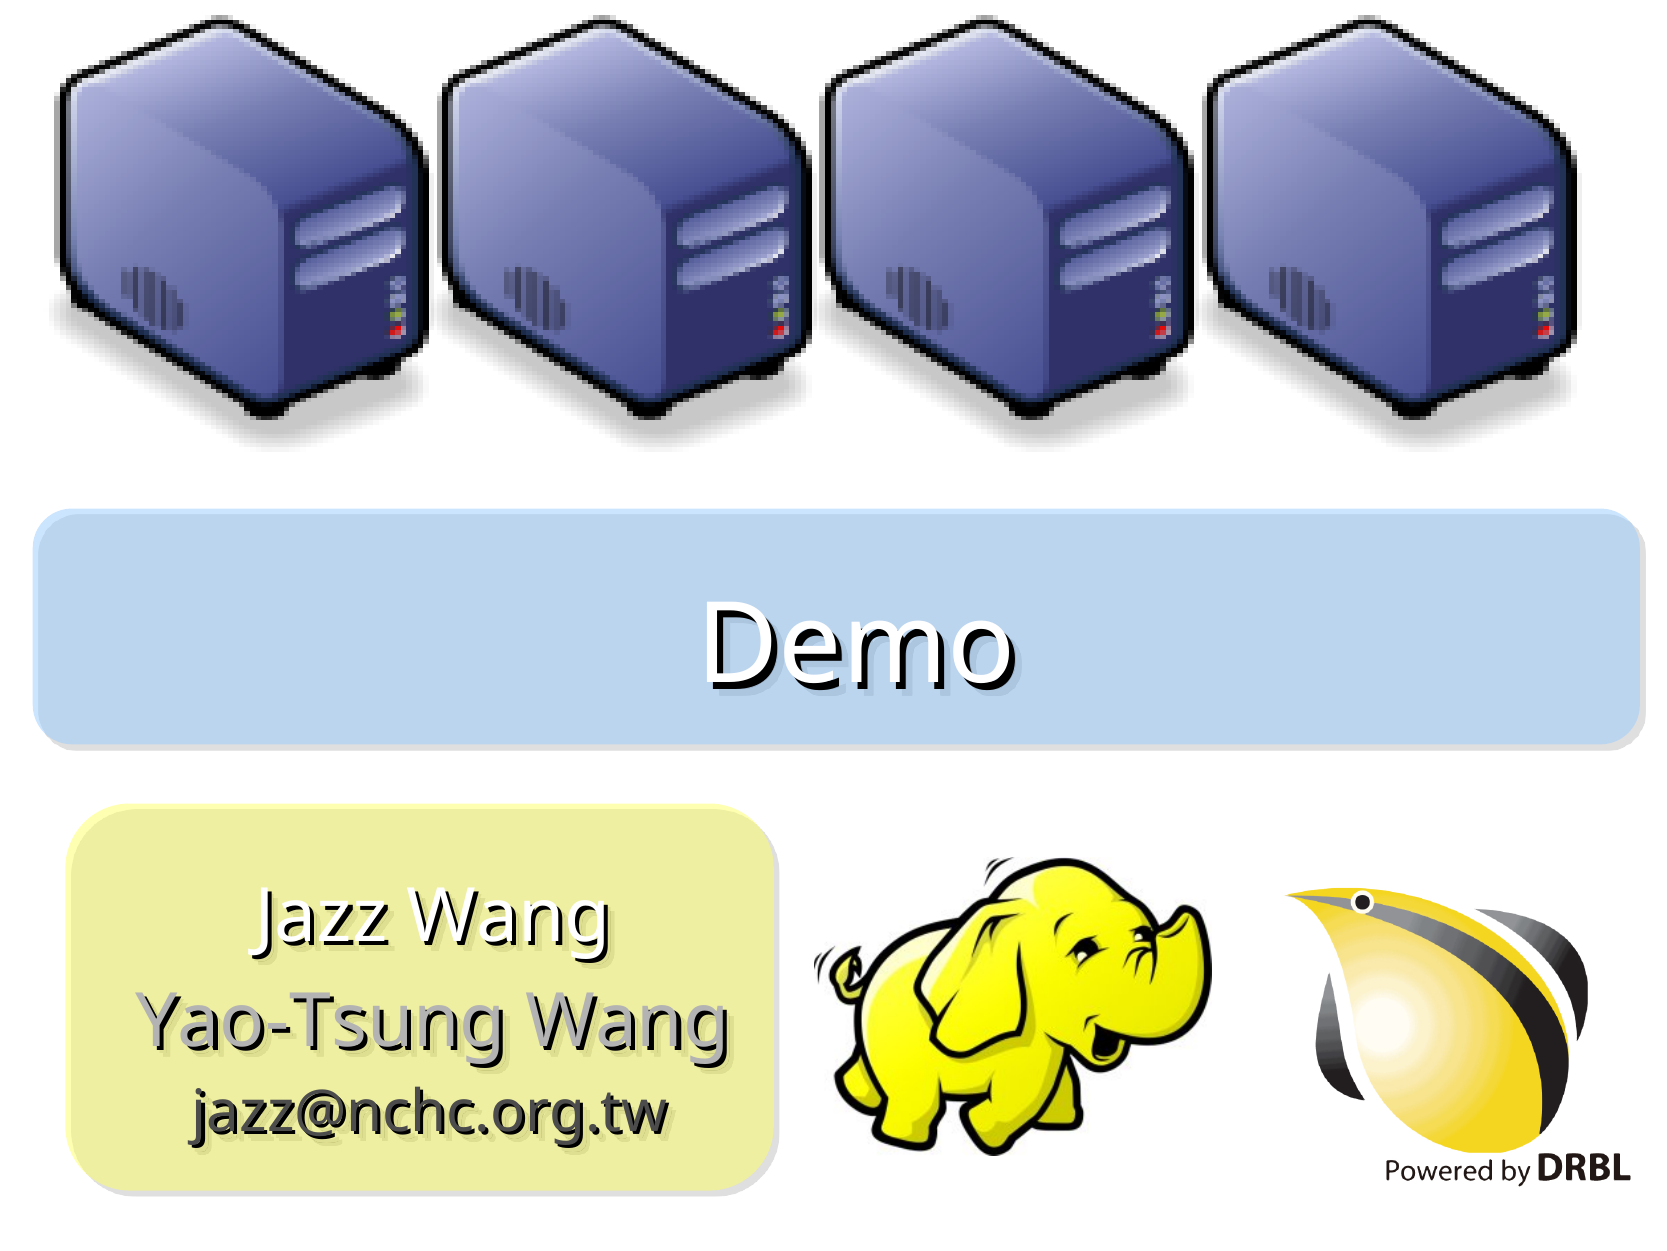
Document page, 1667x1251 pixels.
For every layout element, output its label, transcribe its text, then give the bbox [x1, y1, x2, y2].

picture [814, 857, 1212, 1156]
text_box Jazz Wang Yao-Tsung Wang jazz@nchc.org.tw [65, 803, 774, 1191]
picture [27, 2, 1622, 506]
text_box Demo [32, 508, 1640, 745]
picture [1267, 869, 1648, 1197]
